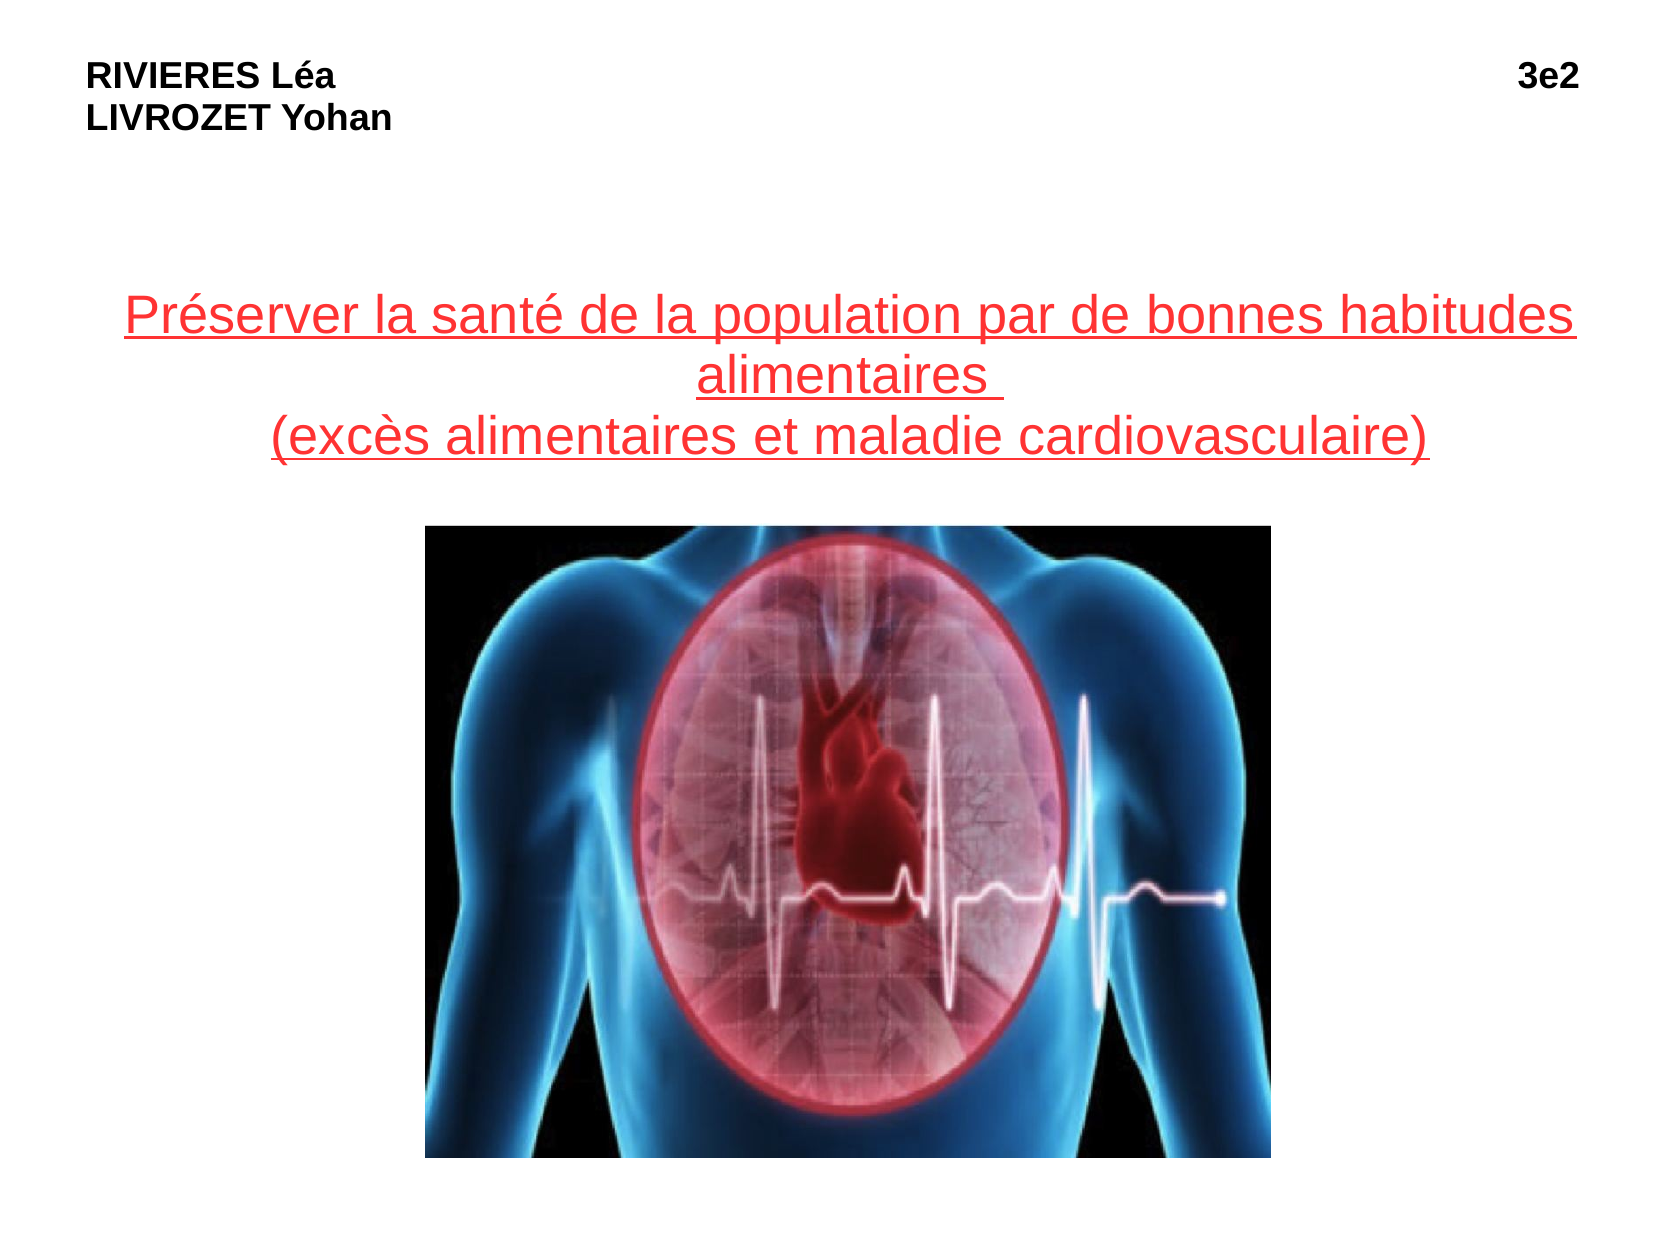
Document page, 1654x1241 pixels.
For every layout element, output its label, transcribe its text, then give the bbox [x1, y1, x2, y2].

title Préserver la santé de la population par de bonnes habitudes alimentaires (excès alimentaires et maladie cardiovasculaire) [106, 271, 1595, 479]
picture [425, 523, 1271, 1158]
text_box RIVIERES Léa 3e2 LIVROZET Yohan [70, 47, 1607, 178]
